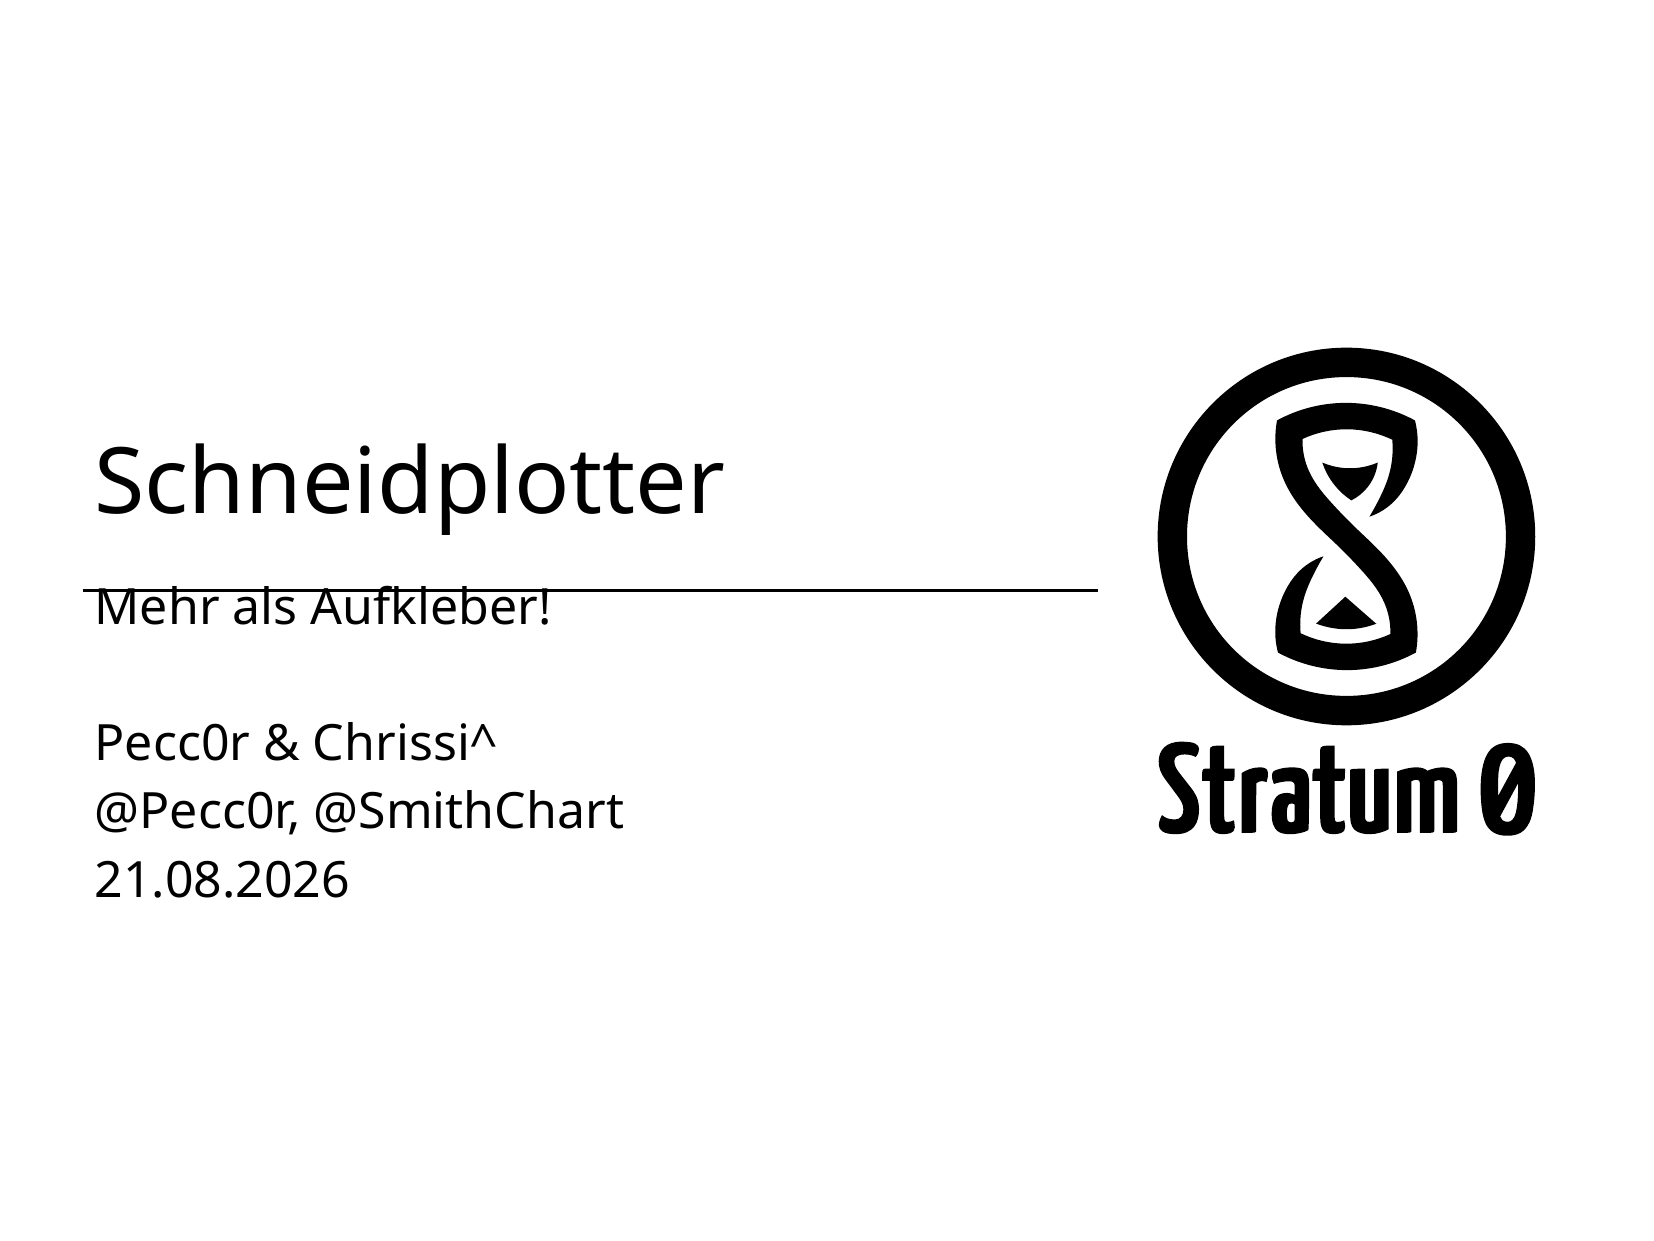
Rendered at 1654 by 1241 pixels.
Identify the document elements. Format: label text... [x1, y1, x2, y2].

title Schneidplotter [94, 389, 1074, 567]
picture [1074, 318, 1619, 863]
title Mehr als Aufkleber! Pecc0r & Chrissi^ @Pecc0r, @SmithChart 29.11.2014 [94, 596, 1111, 887]
